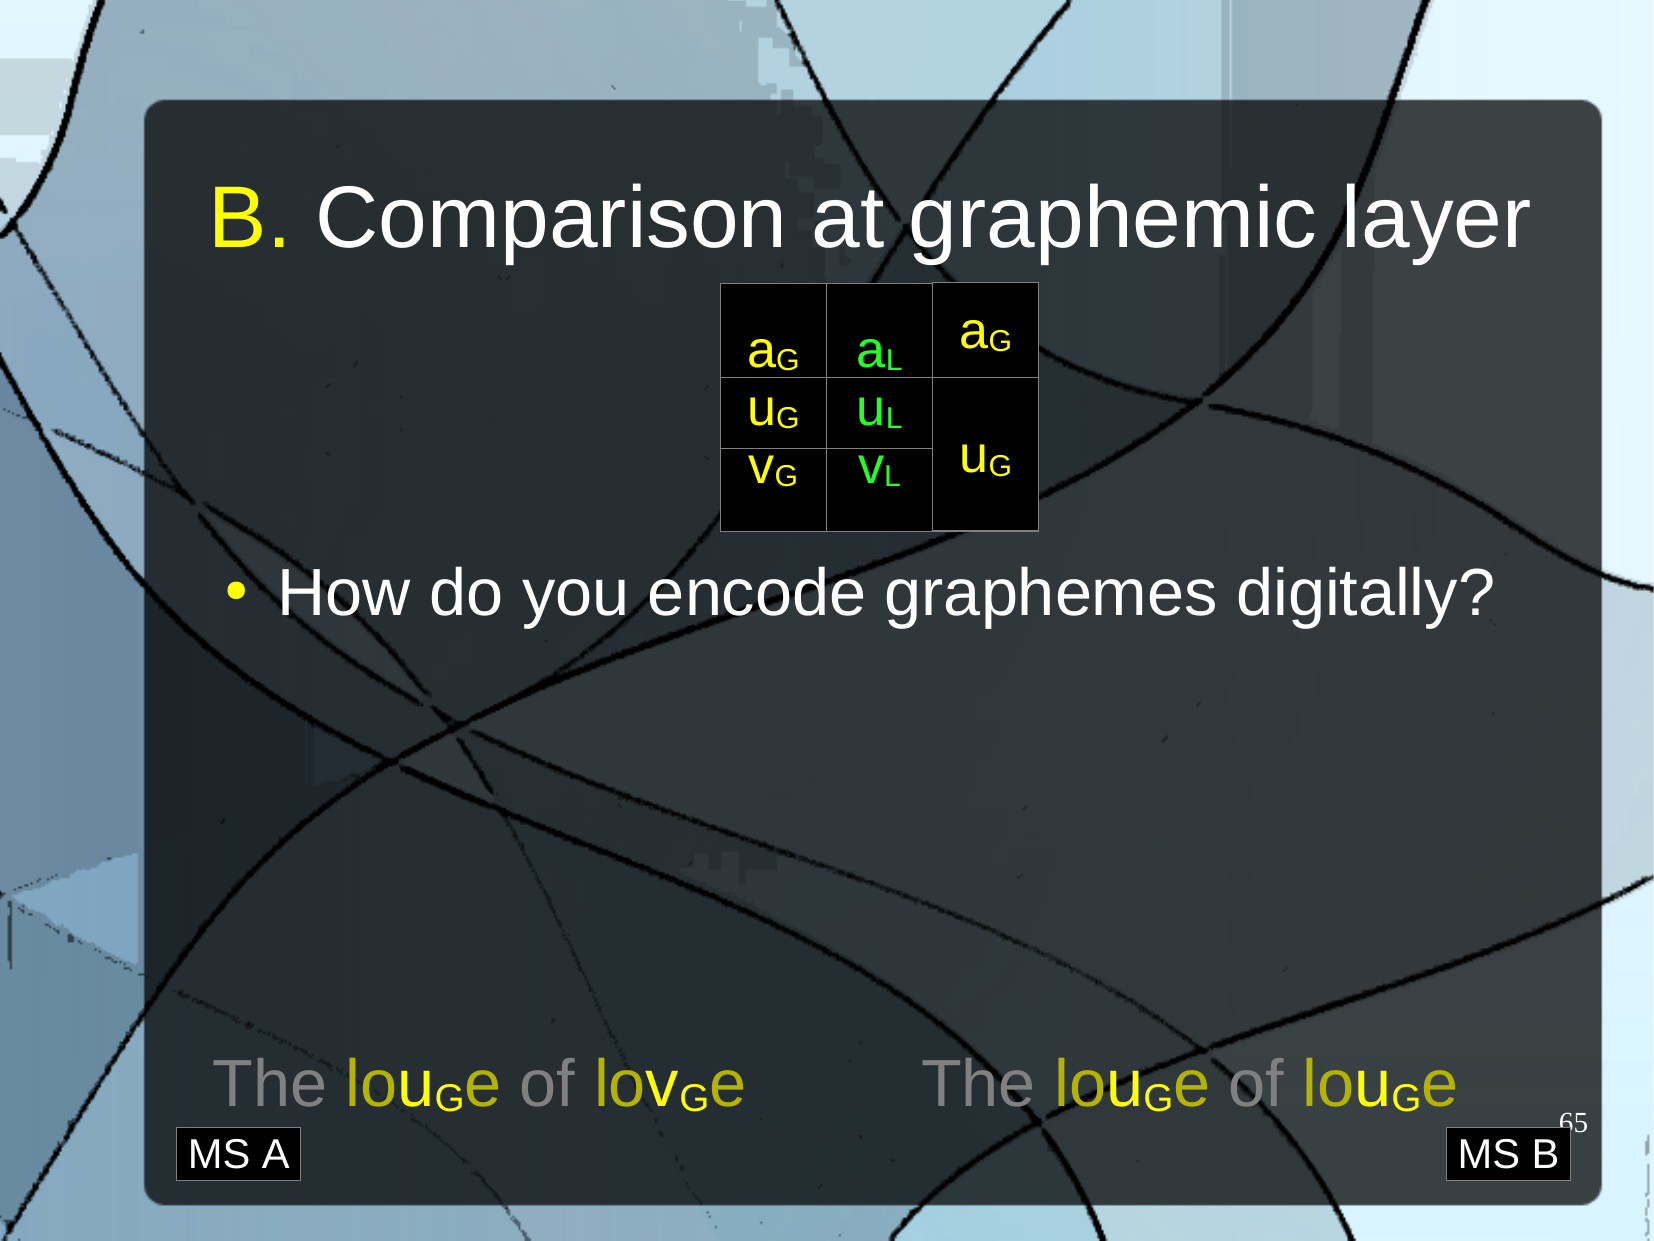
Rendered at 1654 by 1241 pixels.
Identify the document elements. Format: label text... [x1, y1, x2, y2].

text_box uG [932, 377, 1039, 531]
text_box aG uG vG [721, 378, 827, 448]
list The louGe of lovGe The louGe of louGe [141, 1046, 1506, 1241]
text_box aL uL vL [827, 378, 932, 448]
title B. Comparison at graphemic layer [159, 108, 1583, 325]
text_box aG uG vG [720, 449, 827, 532]
text_box aL uL vL [827, 284, 932, 377]
text_box aG uG vG [721, 284, 827, 377]
text_box MS B [1446, 1127, 1571, 1181]
text_box MS A [176, 1127, 301, 1181]
list How do you encode graphemes digitally? [206, 555, 1571, 1028]
text_box aL uL vL [827, 449, 932, 532]
text_box aG [932, 282, 1039, 377]
picture [0, 0, 1654, 1241]
